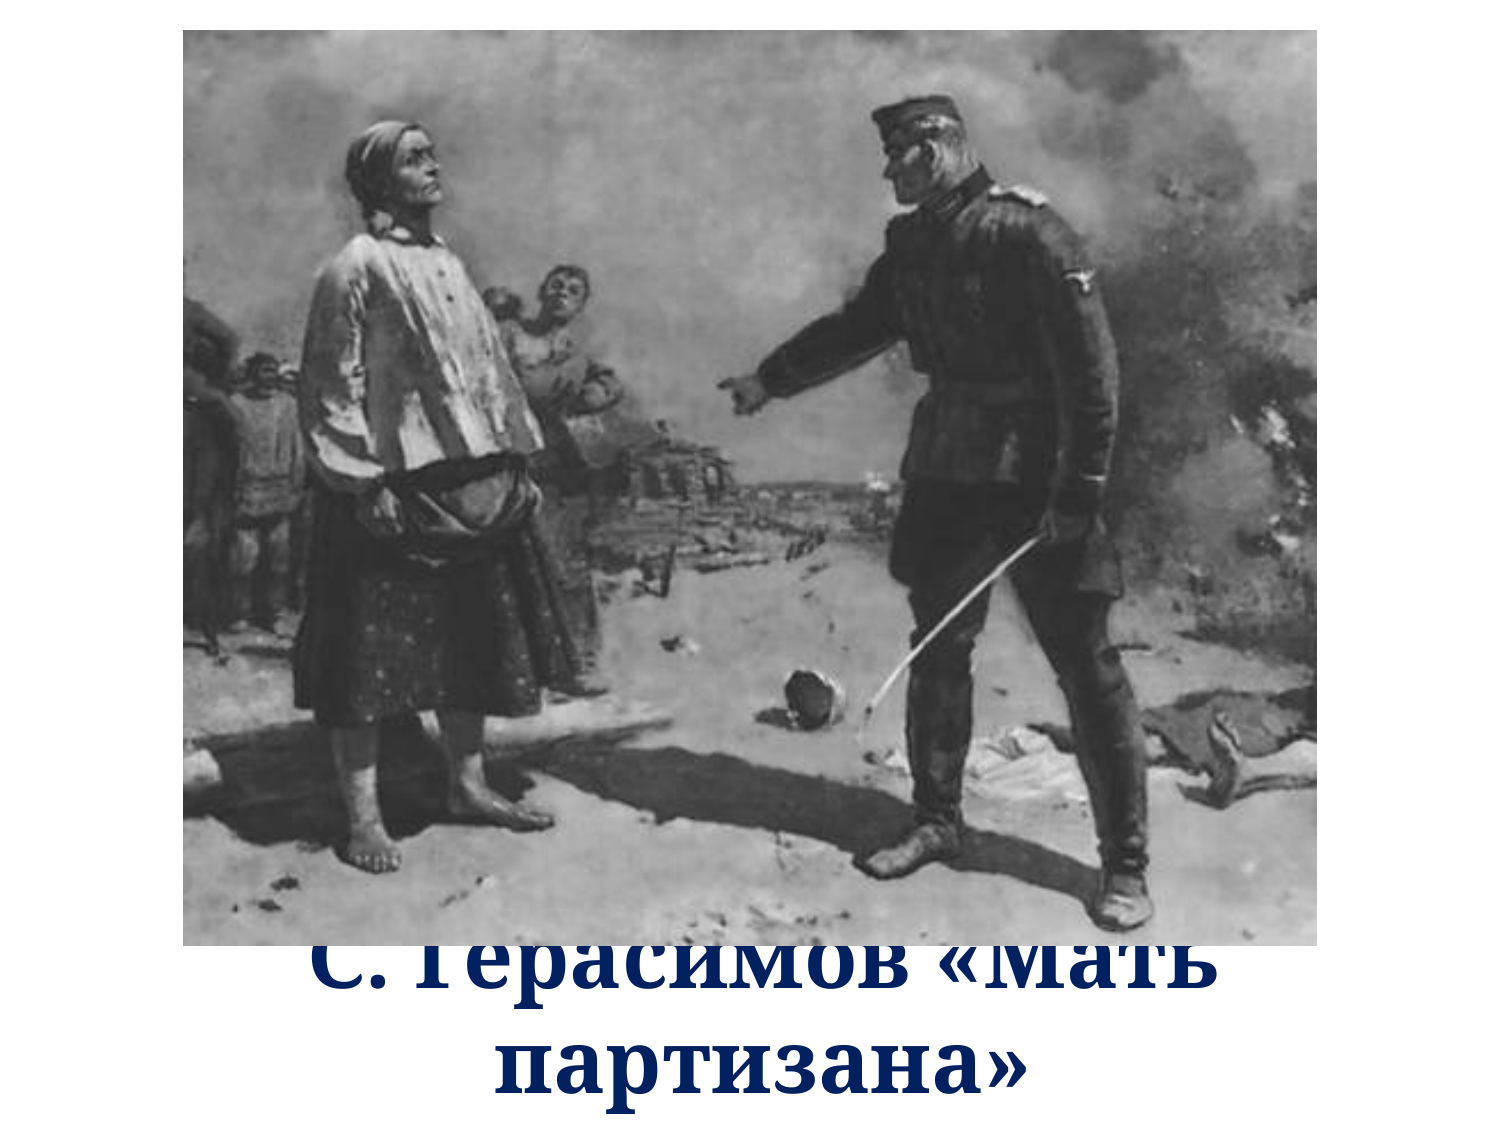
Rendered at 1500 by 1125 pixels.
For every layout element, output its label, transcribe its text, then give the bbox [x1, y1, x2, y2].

picture [183, 30, 1317, 946]
title С. Герасимов «Мать партизана» [88, 893, 1439, 1081]
